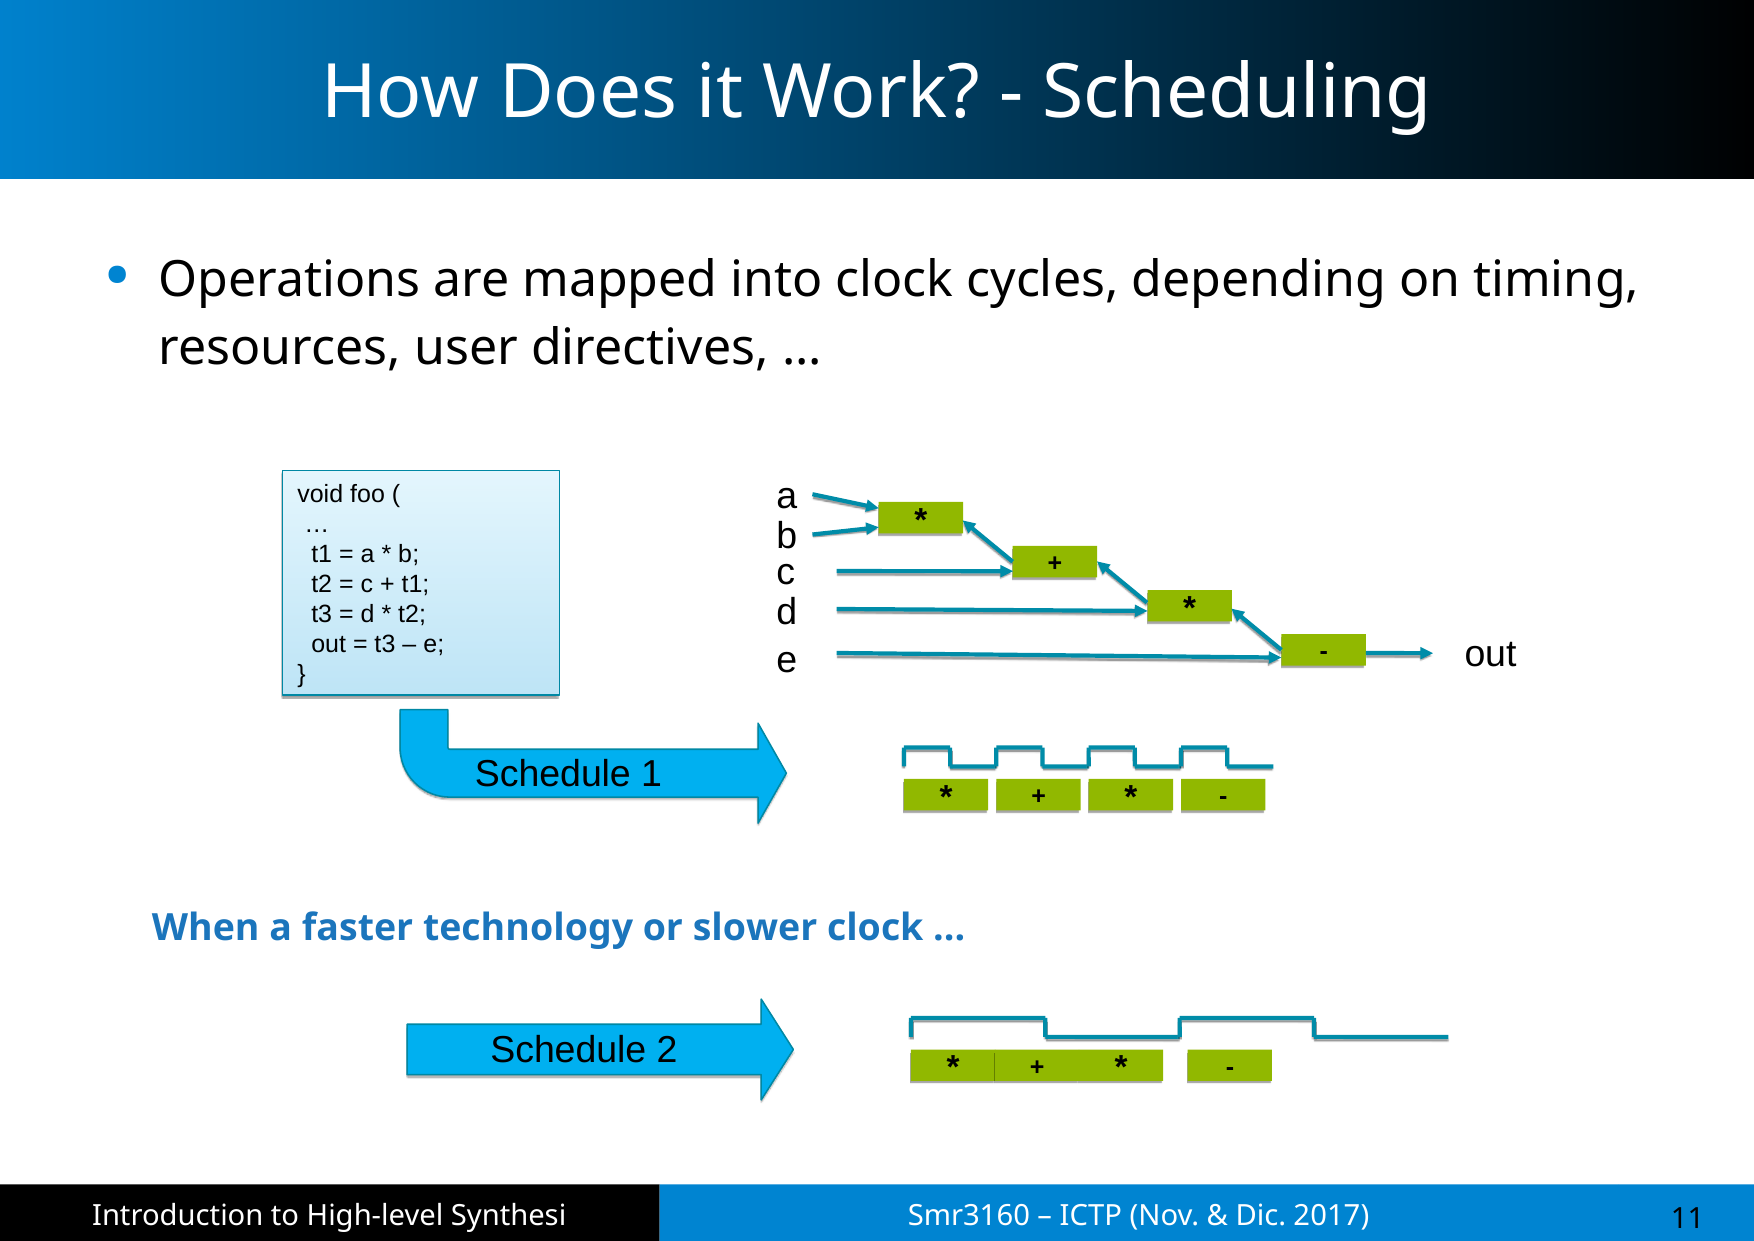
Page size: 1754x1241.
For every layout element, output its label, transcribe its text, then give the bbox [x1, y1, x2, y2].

text_box * [1080, 1049, 1164, 1081]
title How Does it Work? - Scheduling [87, 37, 1667, 139]
text_box [407, 1024, 475, 1075]
text_box - [1187, 1049, 1272, 1081]
text_box + [994, 1049, 1080, 1081]
text_box [693, 1010, 794, 1100]
text_box Schedule 2 [475, 1017, 693, 1078]
text_box * [910, 1049, 994, 1081]
list Operations are mapped into clock cycles, depending on timing, resources, user directives, ... [87, 242, 1667, 1010]
